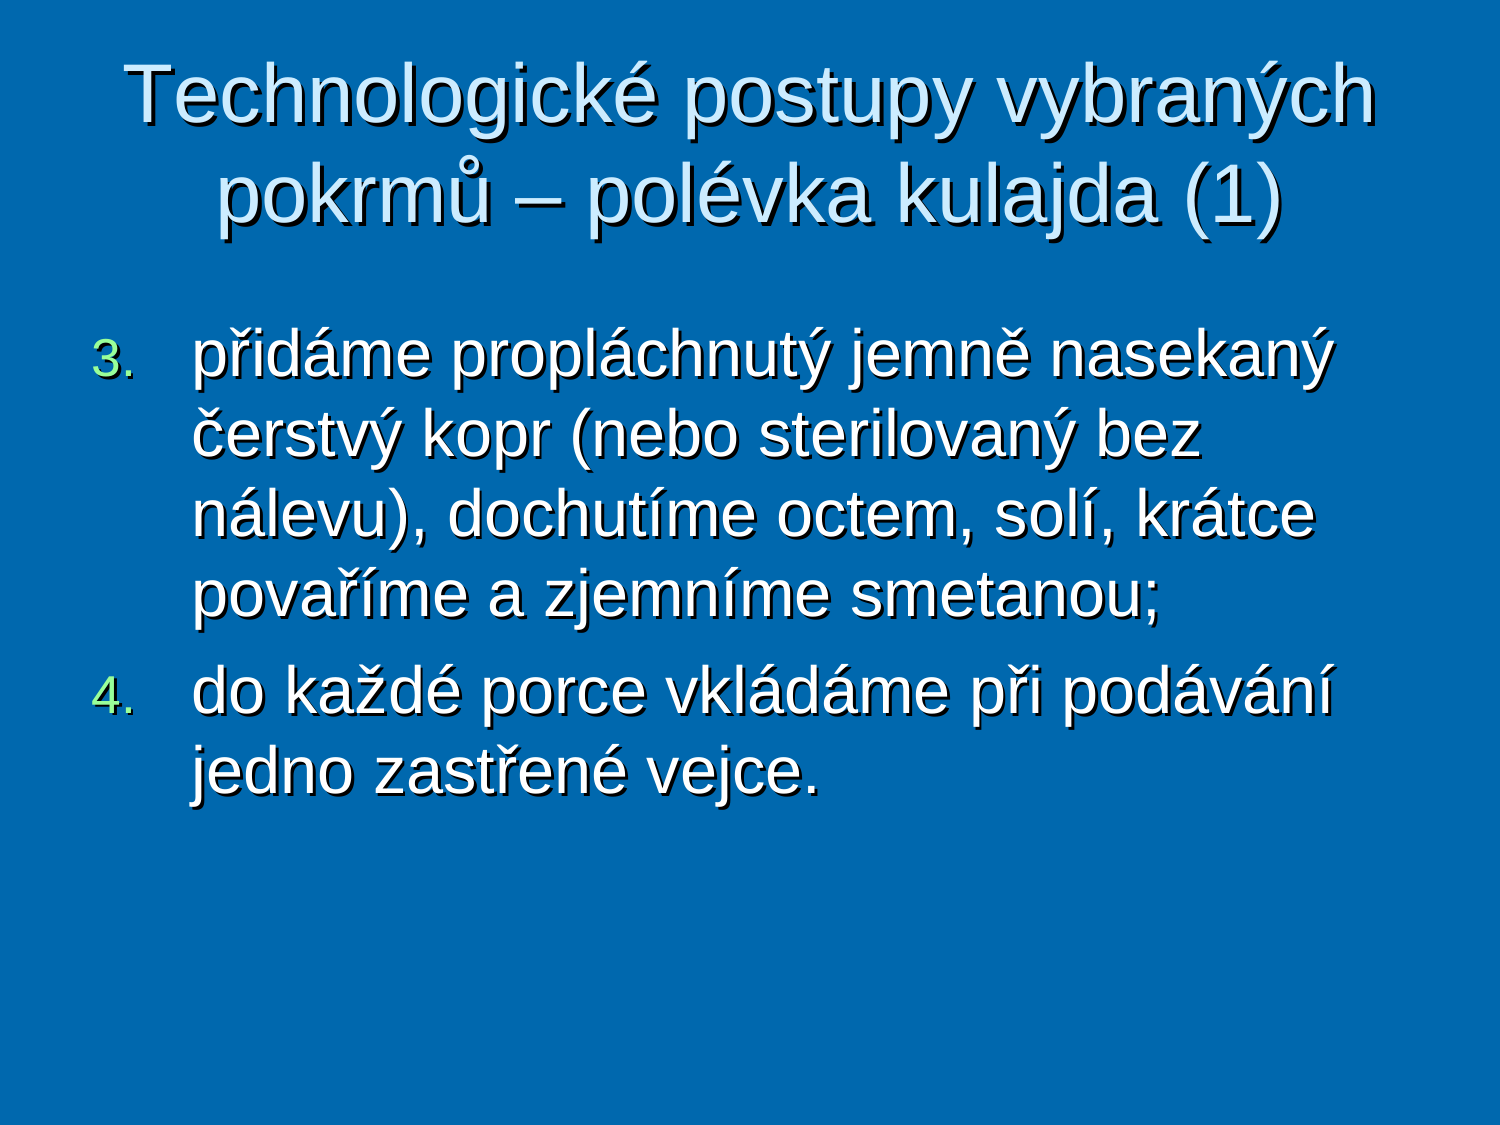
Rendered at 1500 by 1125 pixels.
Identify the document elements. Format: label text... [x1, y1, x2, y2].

list přidáme propláchnutý jemně nasekaný čerstvý kopr (nebo sterilovaný bez nálevu), dochutíme octem, solí, krátce povaříme a zjemníme smetanou; do každé porce vkládáme při podávání jedno zastřené vejce. [76, 302, 1427, 1046]
title Technologické postupy vybraných pokrmů – polévka kulajda (1) [75, 31, 1426, 247]
